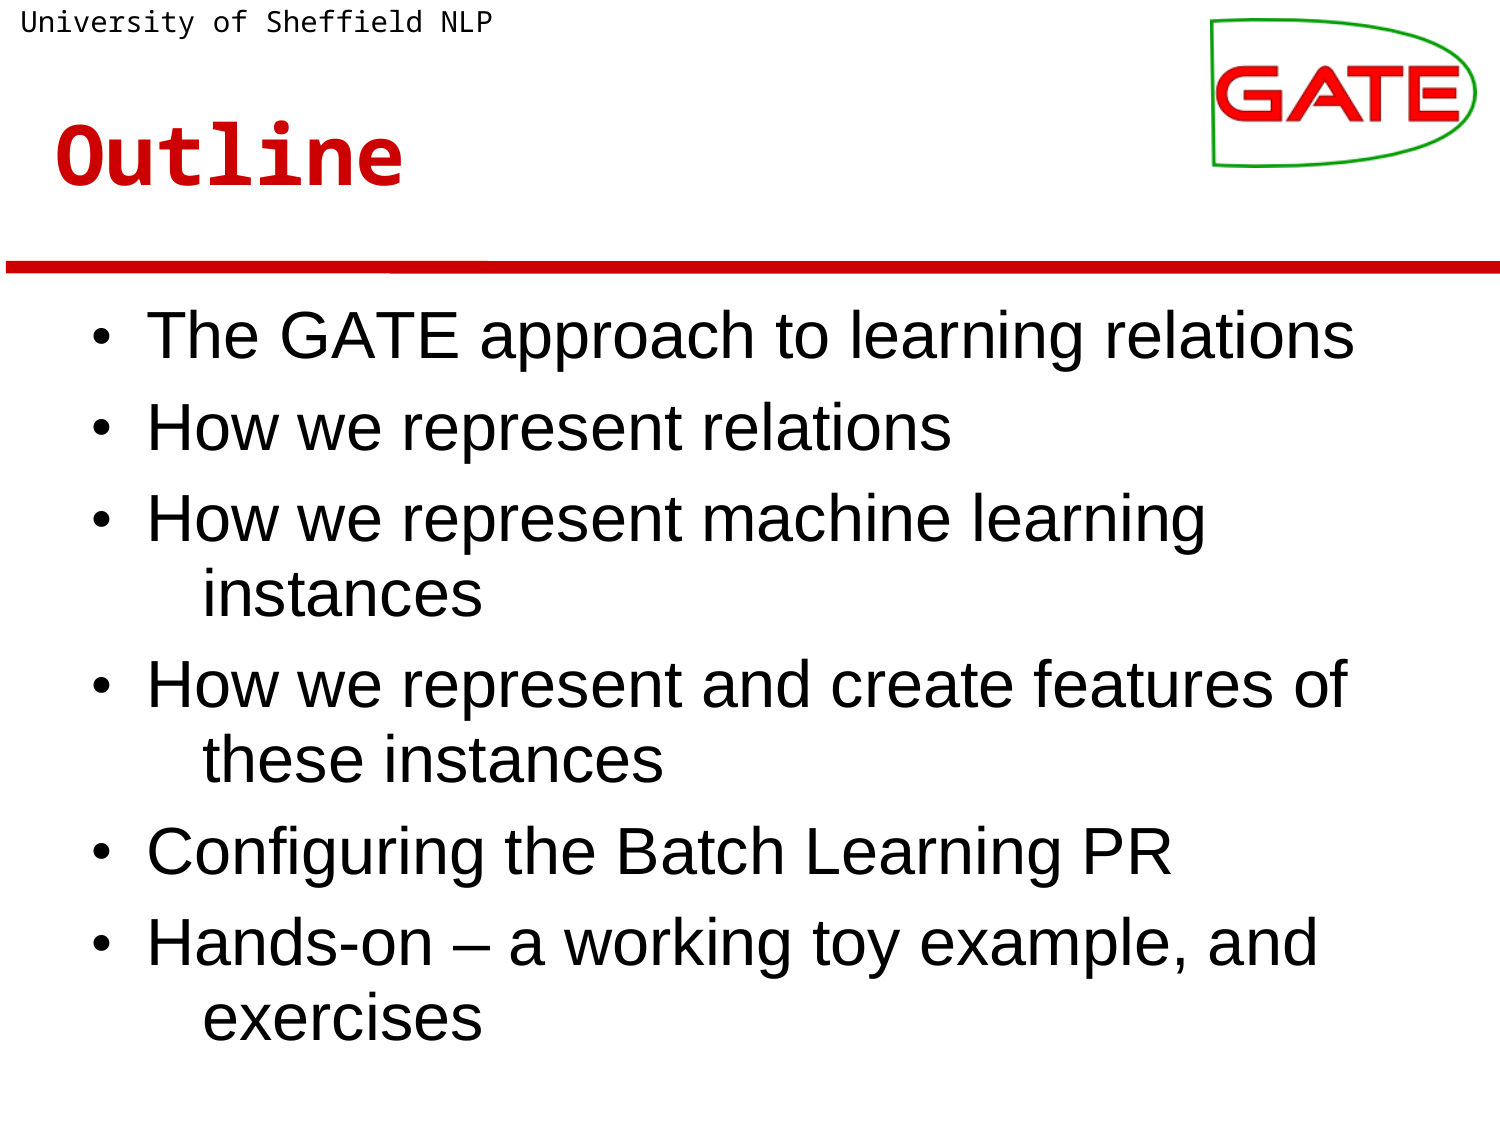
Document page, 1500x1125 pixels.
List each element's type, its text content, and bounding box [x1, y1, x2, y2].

picture [1210, 18, 1477, 168]
title Outline [41, 30, 1391, 277]
list The GATE approach to learning relations How we represent relations How we represent machine learning instances How we represent and create features of these instances Configuring the Batch Learning PR Hands-on – a working toy example, and exercises [75, 290, 1425, 1020]
